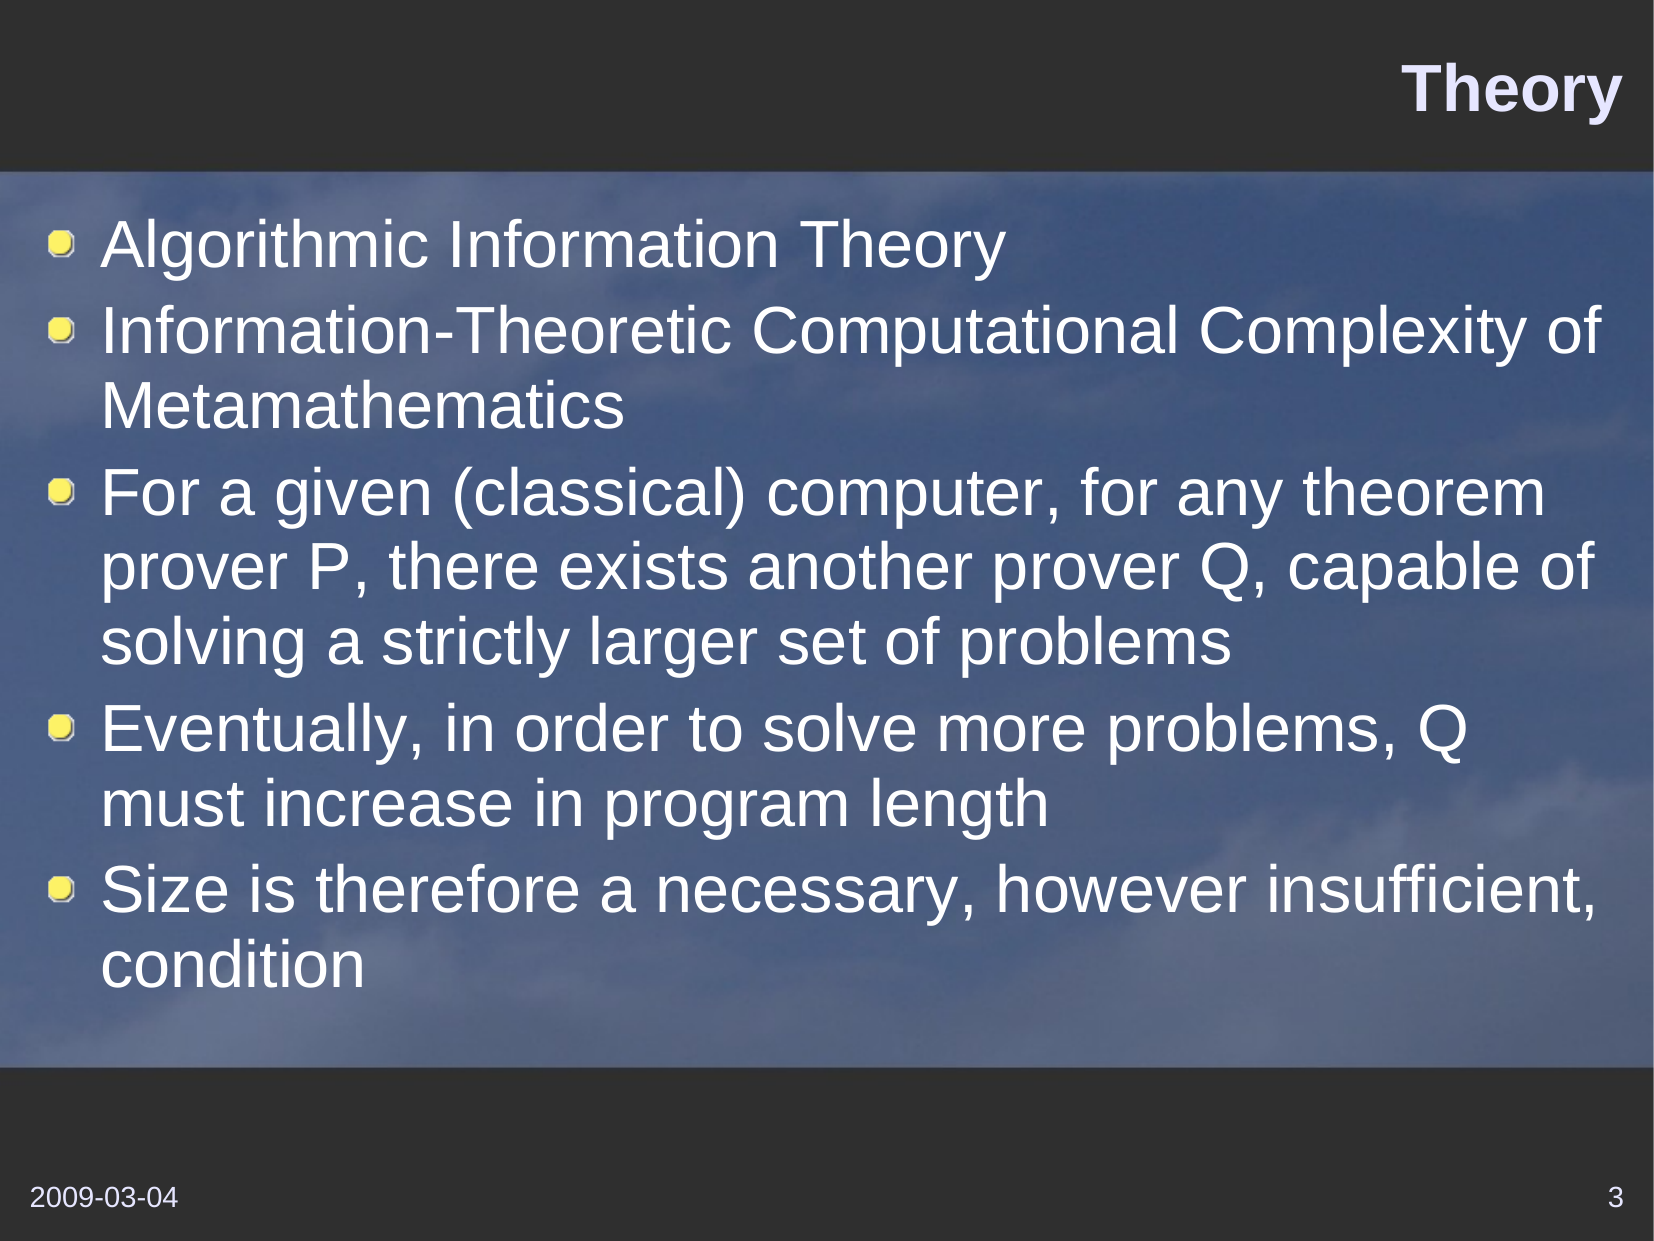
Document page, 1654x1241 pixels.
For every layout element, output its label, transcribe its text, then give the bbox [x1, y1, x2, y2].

title Theory [29, 36, 1625, 141]
list Algorithmic Information Theory Information-Theoretic Computational Complexity of Metamathematics For a given (classical) computer, for any theorem prover P, there exists another prover Q, capable of solving a strictly larger set of problems Eventually, in order to solve more problems, Q must increase in program length Size is therefore a necessary, however insufficient, condition [29, 206, 1625, 1019]
picture [0, 0, 1654, 1241]
